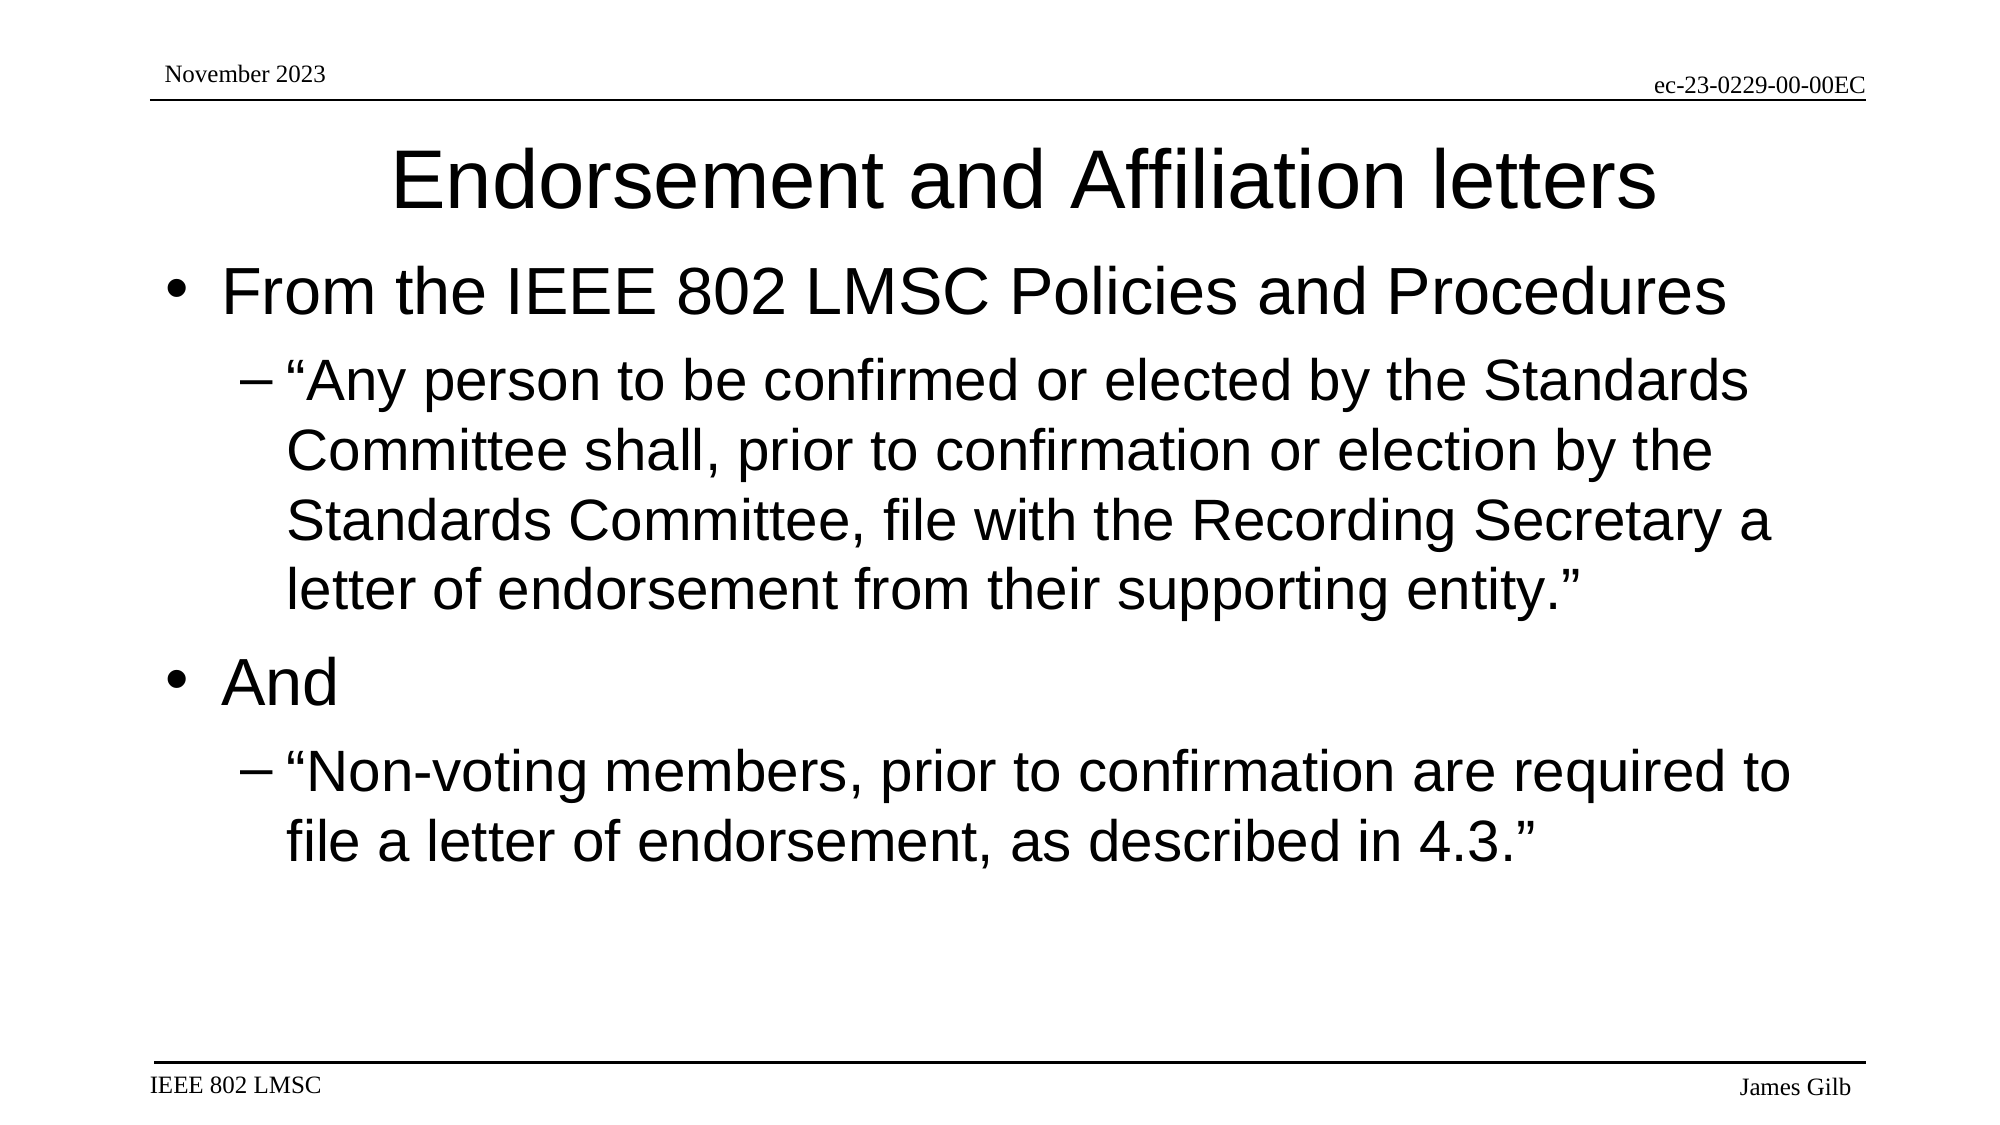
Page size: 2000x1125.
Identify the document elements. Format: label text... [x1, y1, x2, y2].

list From the IEEE 802 LMSC Policies and Procedures “Any person to be confirmed or elected by the Standards Committee shall, prior to confirmation or election by the Standards Committee, file with the Recording Secretary a letter of endorsement from their supporting entity.” And “Non-voting members, prior to confirmation are required to file a letter of endorsement, as described in 4.3.” [149, 239, 1900, 1051]
title Endorsement and Affiliation letters [149, 112, 1900, 238]
